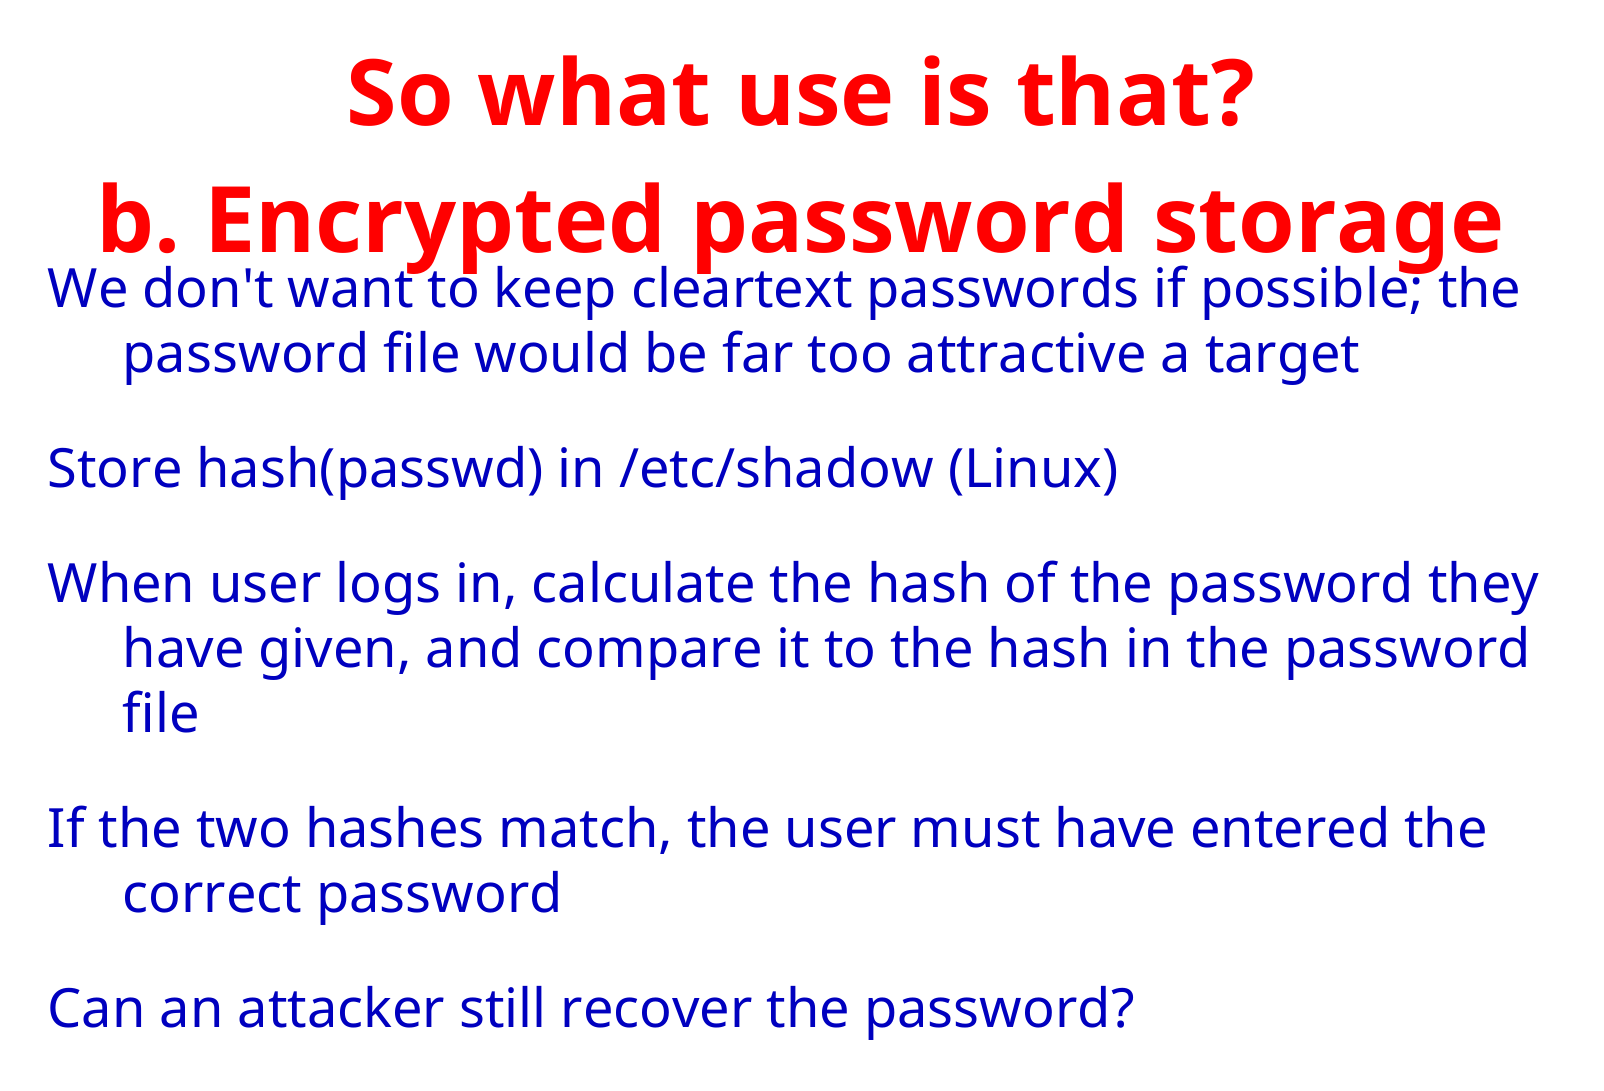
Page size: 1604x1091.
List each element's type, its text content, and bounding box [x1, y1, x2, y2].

title So what use is that? b. Encrypted password storage [64, 24, 1539, 232]
list We don't want to keep cleartext passwords if possible; the password file would be far too attractive a target Store hash(passwd) in /etc/shadow (Linux) When user logs in, calculate the hash of the password they have given, and compare it to the hash in the password file If the two hashes match, the user must have entered the correct password Can an attacker still recover the password? [47, 255, 1558, 1091]
